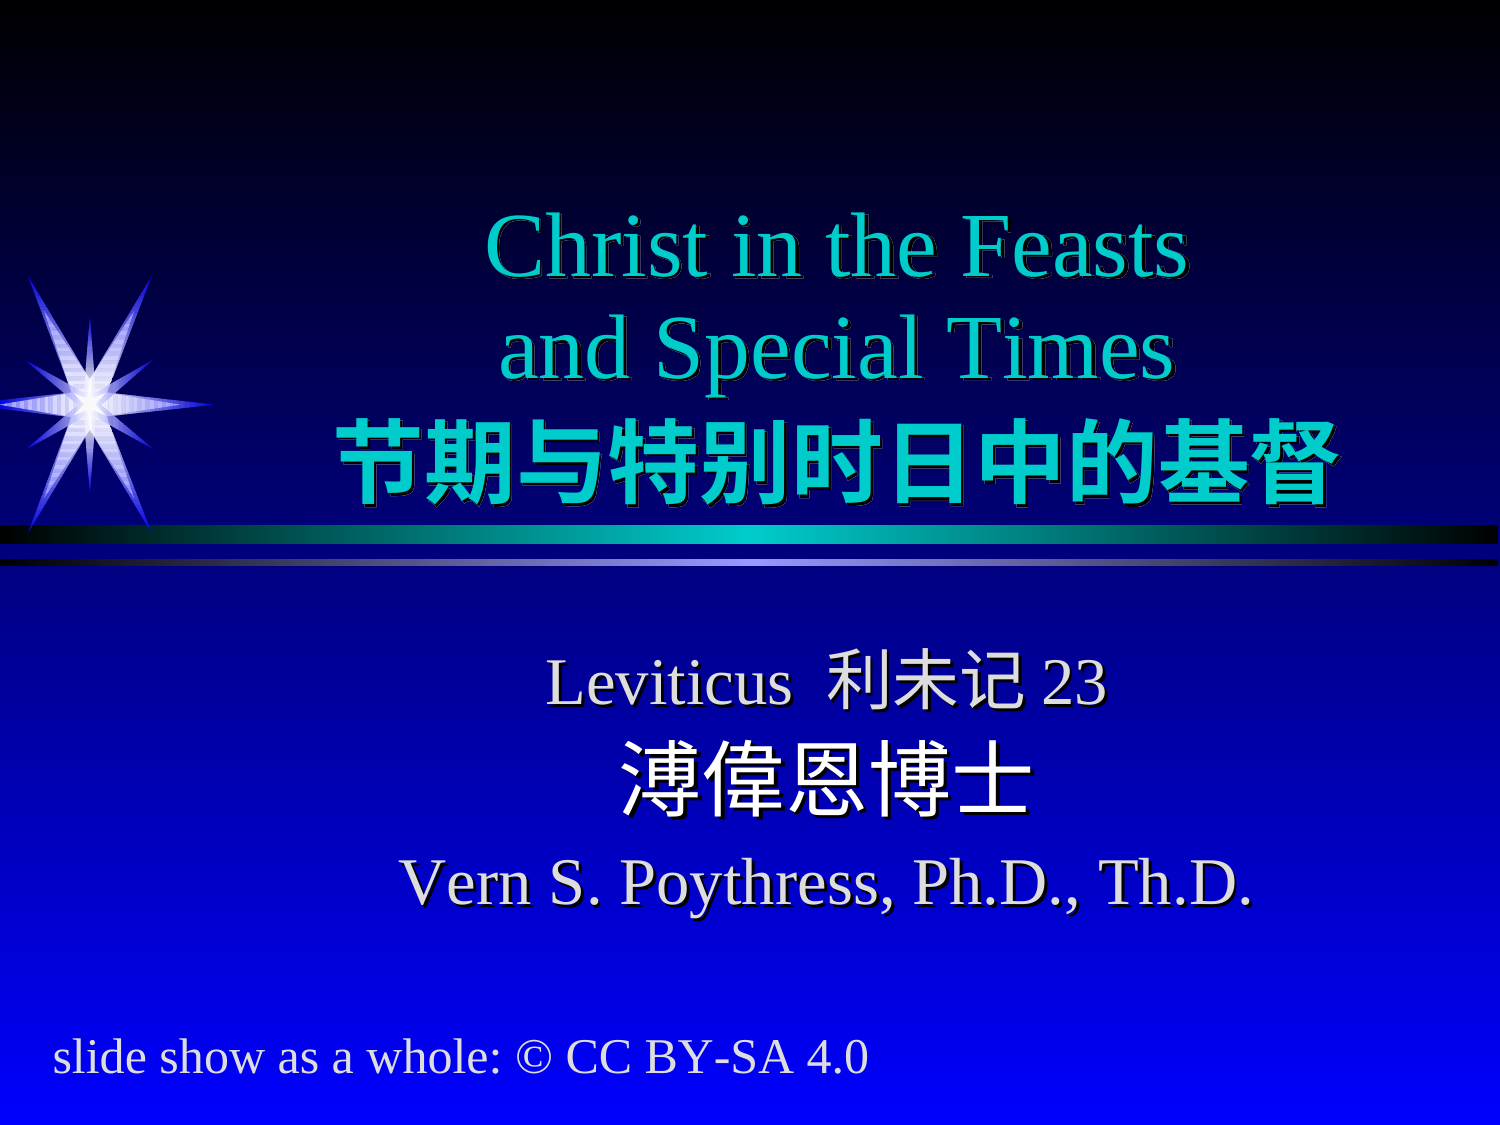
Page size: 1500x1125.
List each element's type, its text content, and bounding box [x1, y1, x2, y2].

subtitle Leviticus 利未记23 溥偉恩博士 Vern S. Poythress, Ph.D., Th.D. [301, 637, 1352, 927]
title Christ in the Feasts and Special Times 节期与特别时日中的基督 [200, 196, 1476, 522]
text_box slide show as a whole: © CC BY-SA 4.0 [37, 1021, 976, 1097]
